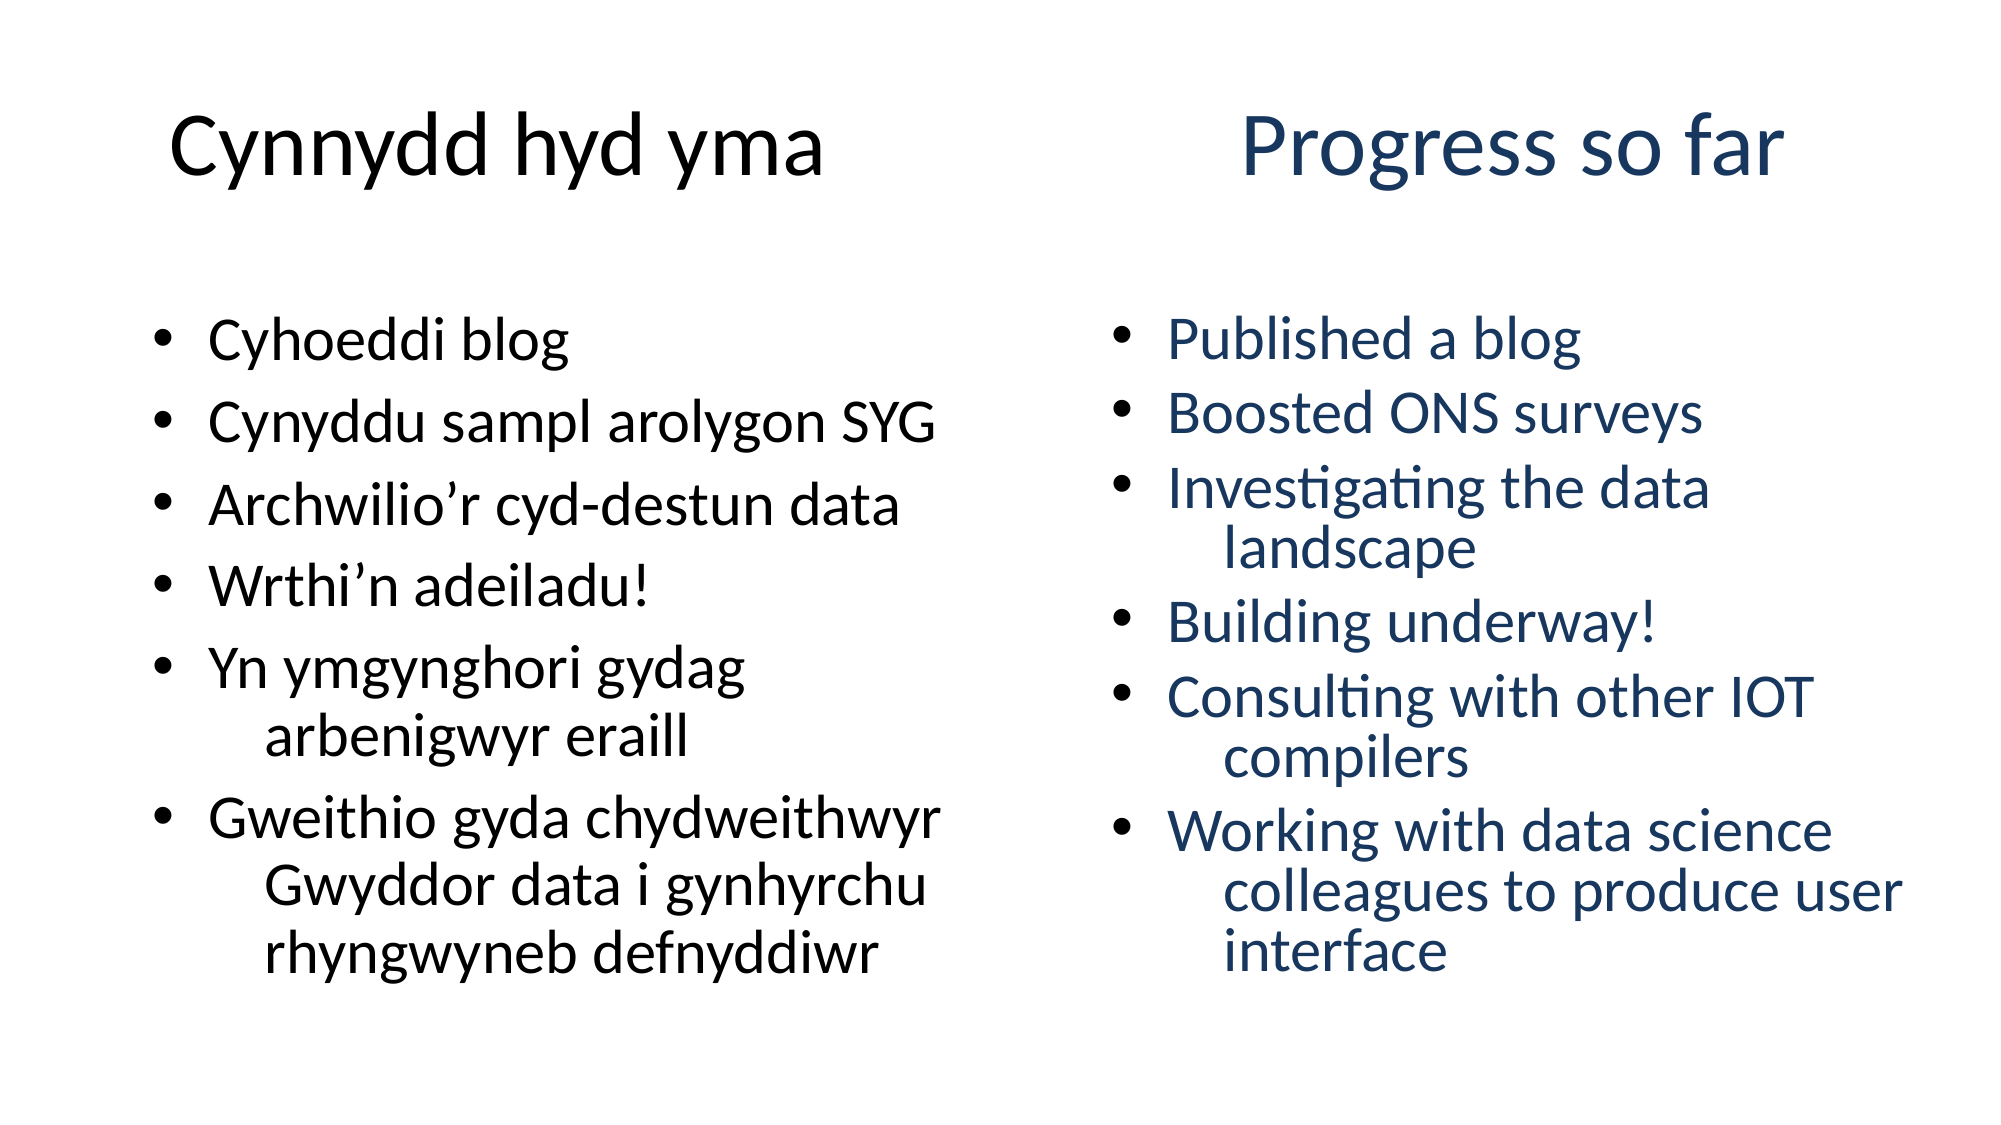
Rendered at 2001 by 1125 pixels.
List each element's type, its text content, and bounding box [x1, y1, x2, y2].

list Cyhoeddi blog Cynyddu sampl arolygon SYG Archwilio’r cyd-destun data Wrthi’n adeiladu! Yn ymgynghori gydag arbenigwyr eraill Gweithio gyda chydweithwyr Gwyddor data i gynhyrchu rhyngwyneb defnyddiwr [137, 299, 973, 1014]
text_box Published a blog Boosted ONS surveys Investigating the data landscape Building underway! Consulting with other IOT compilers Working with data science colleagues to produce user interface [1096, 303, 1932, 1018]
text_box Cynnydd hyd yma [112, 45, 885, 233]
title Progress so far [1128, 45, 1900, 233]
